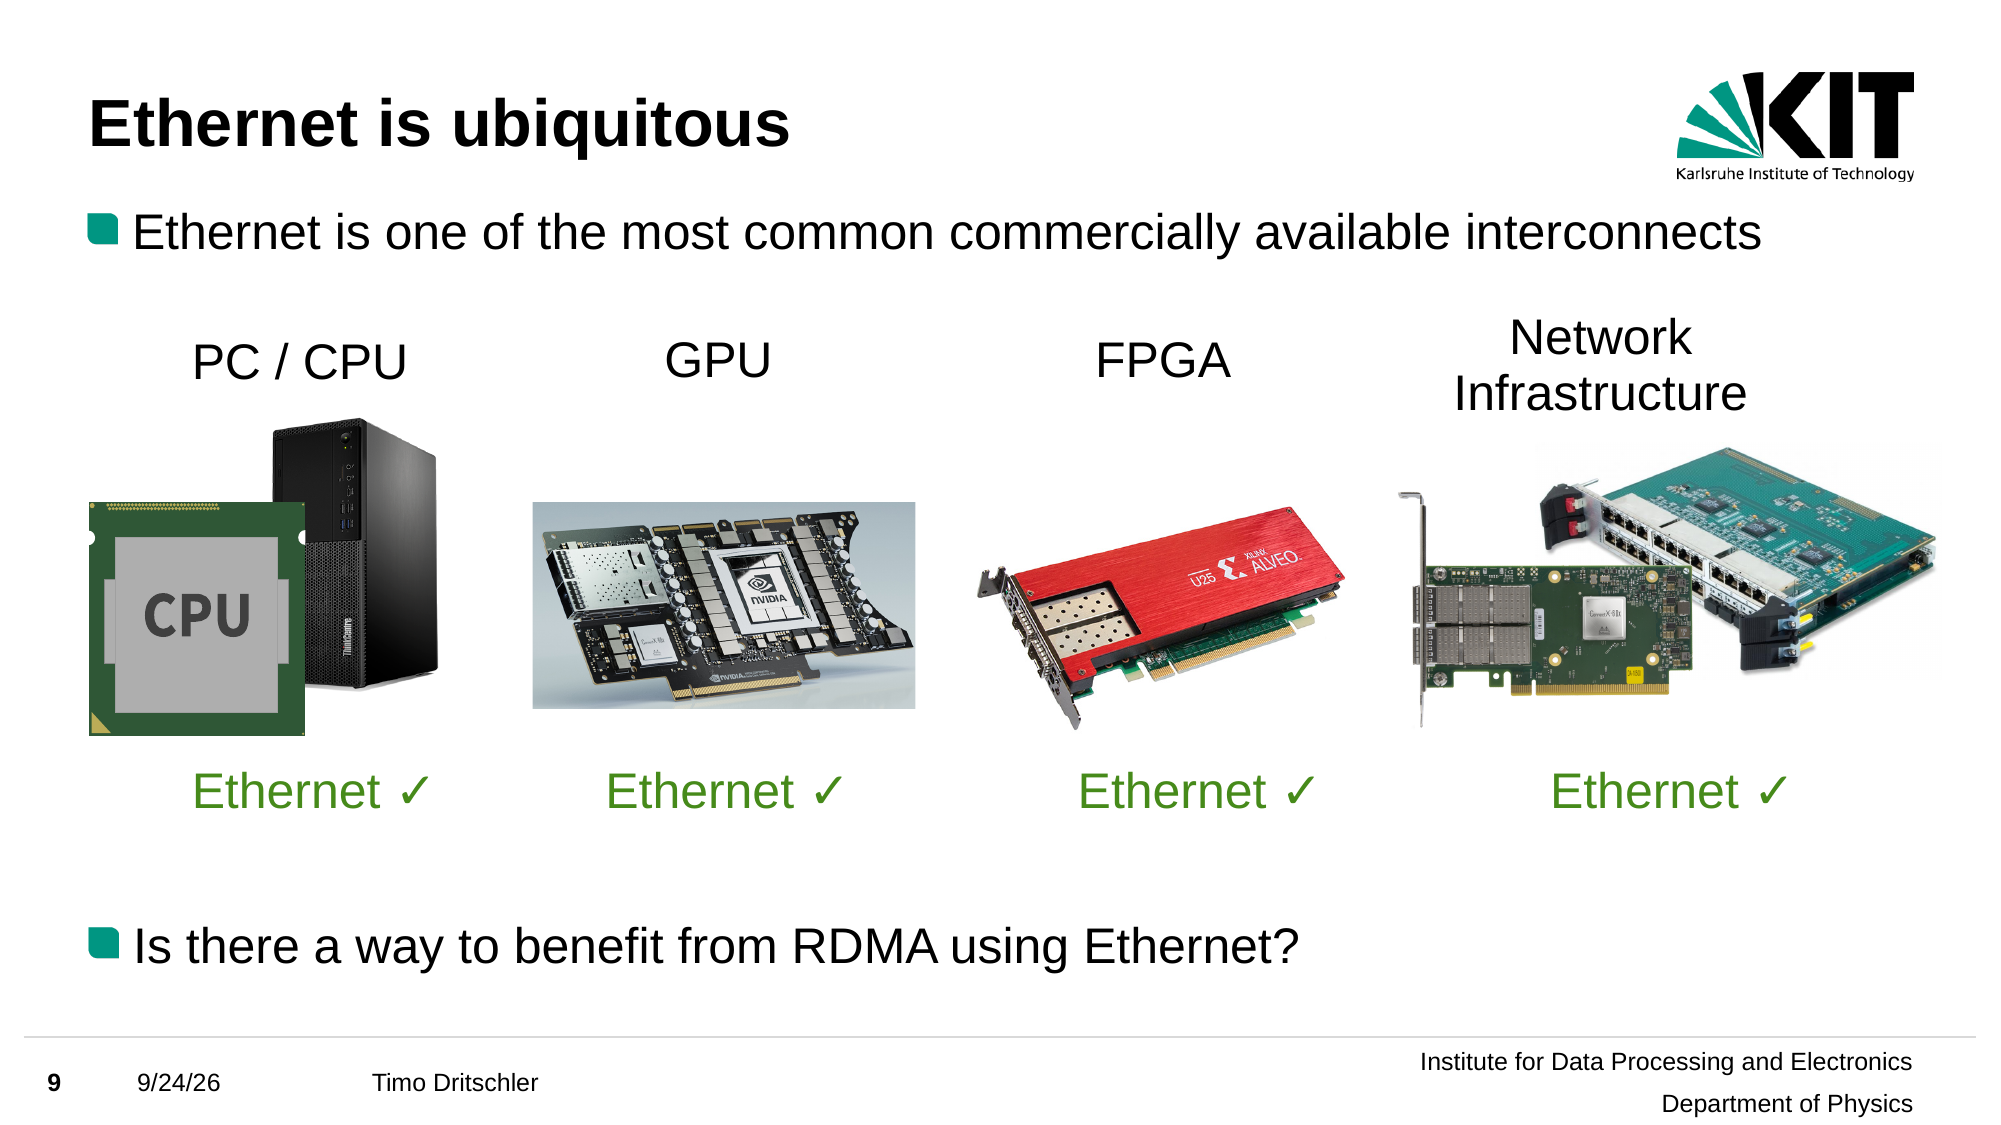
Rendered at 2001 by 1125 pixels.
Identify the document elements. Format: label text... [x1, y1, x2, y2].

text_box Ethernet ✓ [590, 756, 886, 827]
title Ethernet is ubiquitous [88, 59, 1591, 162]
text_box GPU [649, 324, 857, 396]
text_box Ethernet ✓ [177, 756, 473, 828]
text_box Network Infrastructure [1400, 320, 1802, 443]
slide_number <number> [47, 1038, 119, 1125]
text_box Ethernet ✓ [1062, 756, 1359, 827]
picture [1387, 442, 1942, 751]
picture [88, 413, 916, 739]
text_box PC / CPU [177, 327, 502, 454]
picture [1677, 72, 1914, 182]
list Ethernet is one of the most common commercially available interconnects [87, 206, 1920, 320]
slide_number 3/10/21 [137, 1038, 362, 1125]
text_box Ethernet ✓ [1535, 756, 1831, 827]
picture [974, 501, 1353, 734]
list Is there a way to benefit from RDMA using Ethernet? [88, 920, 1921, 1034]
text_box FPGA [1080, 324, 1270, 396]
